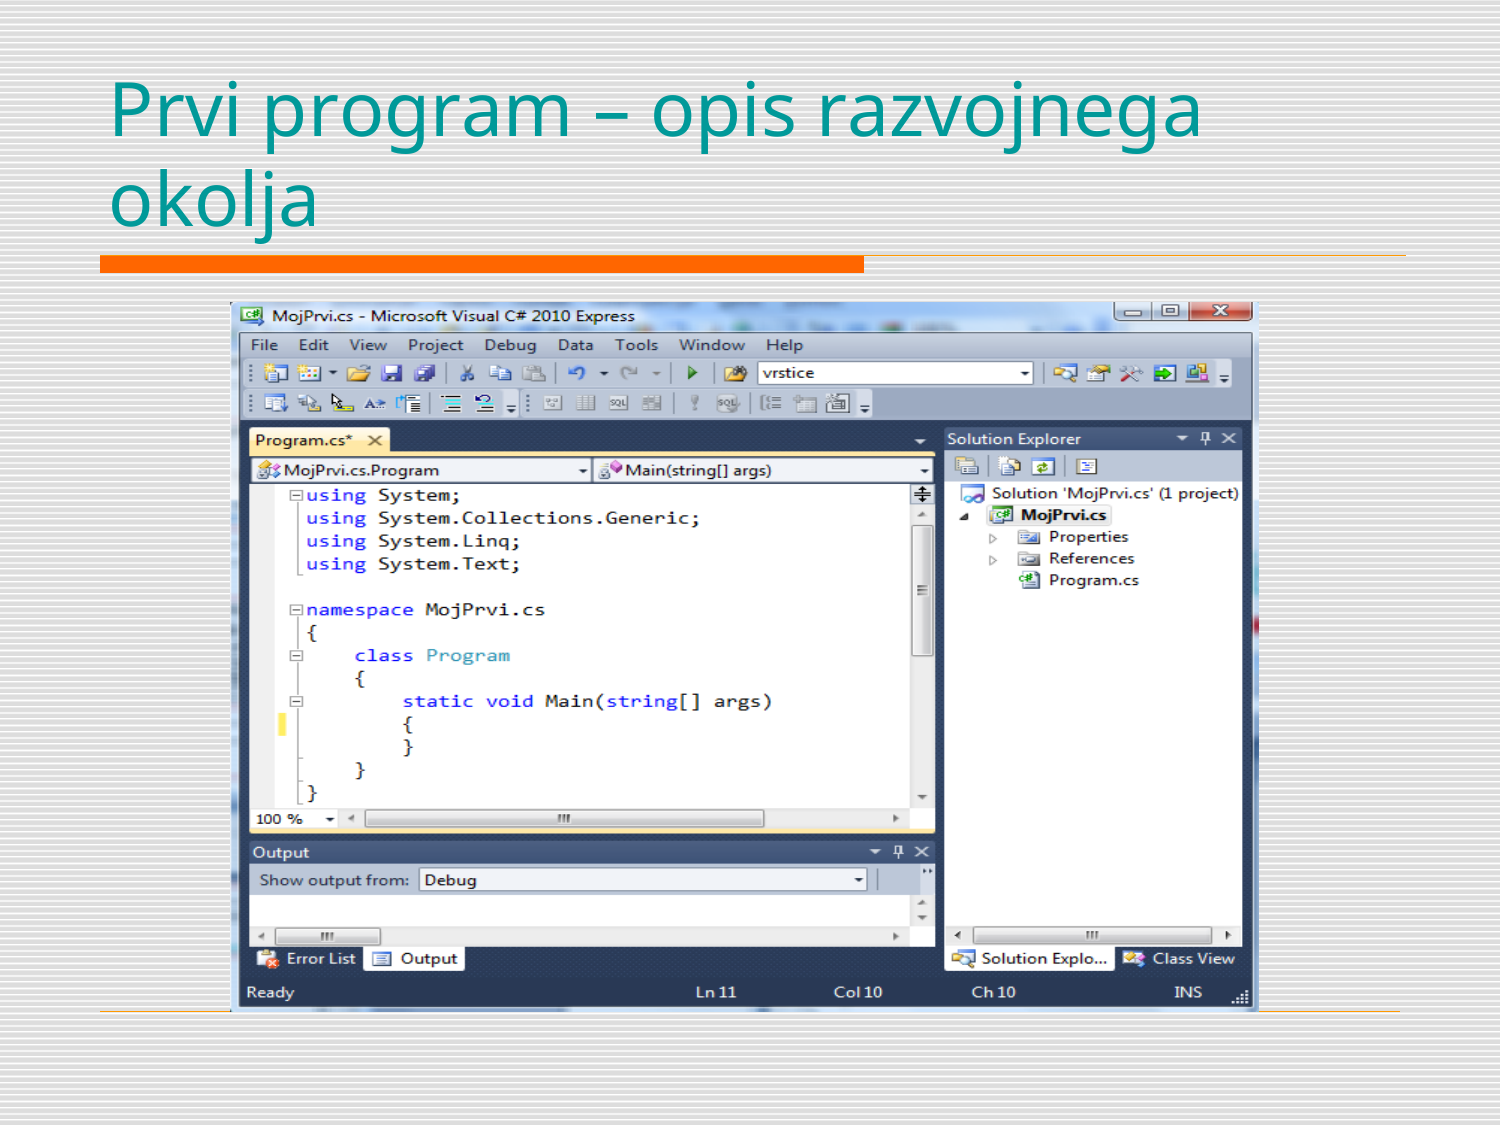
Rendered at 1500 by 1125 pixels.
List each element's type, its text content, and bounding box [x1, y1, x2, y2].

title Prvi program – opis razvojnega okolja [94, 49, 1407, 250]
picture [0, 0, 1500, 1125]
